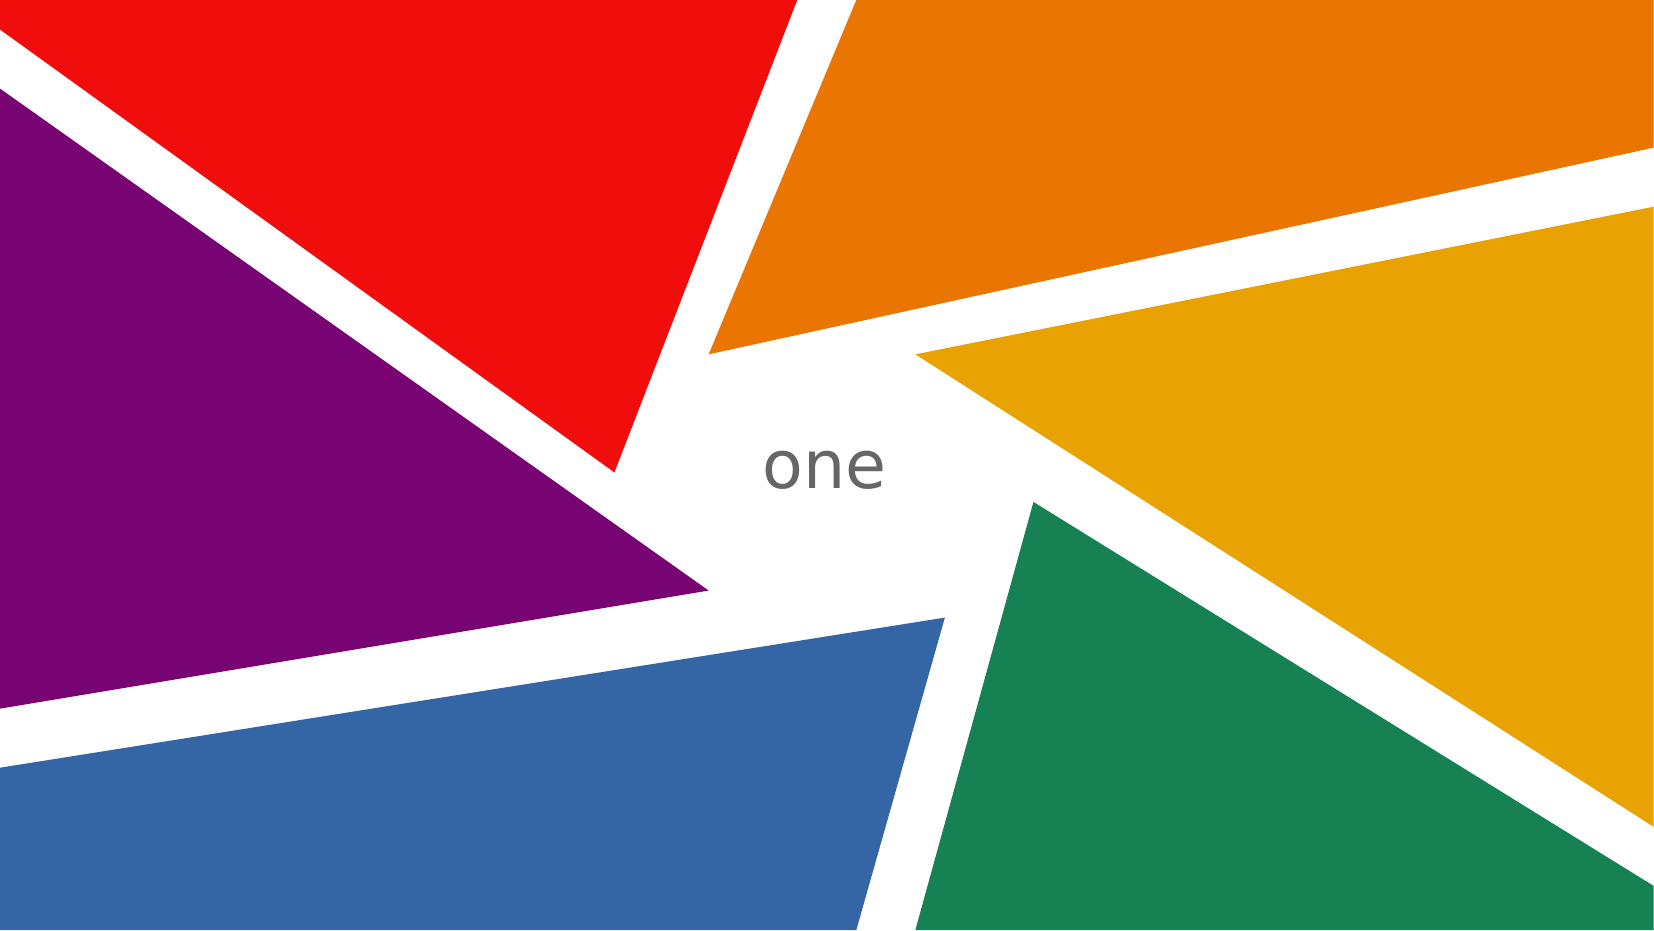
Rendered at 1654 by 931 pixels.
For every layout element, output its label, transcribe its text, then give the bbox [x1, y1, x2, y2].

subtitle one [614, 313, 1035, 618]
